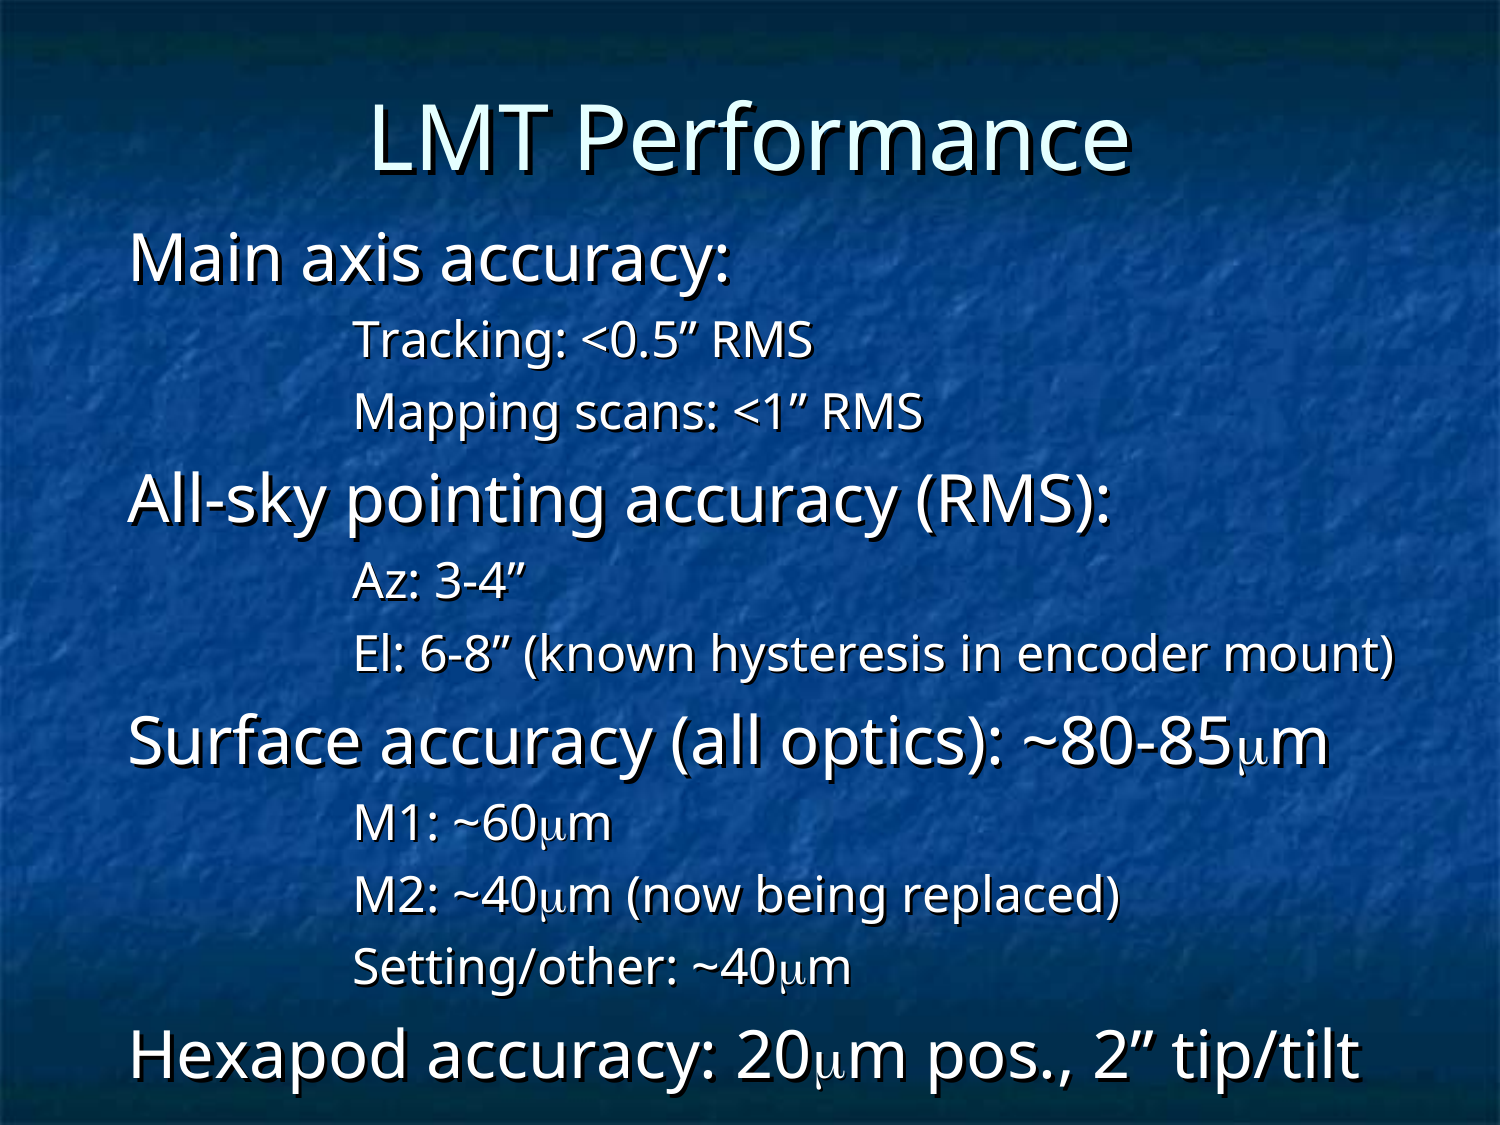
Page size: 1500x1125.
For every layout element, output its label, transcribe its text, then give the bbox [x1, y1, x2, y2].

title LMT Performance [75, 20, 1425, 206]
picture [0, 0, 1500, 1125]
list Main axis accuracy: Tracking: <0.5” RMS Mapping scans: <1” RMS All-sky pointing accuracy (RMS): Az: 3-4” El: 6-8” (known hysteresis in encoder mount) Surface accuracy (all optics): ~80-85mm M1: ~60mm M2: ~40mm (now being replaced) Setting/other: ~40mm Hexapod accuracy: 20mm pos., 2” tip/tilt [75, 206, 1425, 1100]
